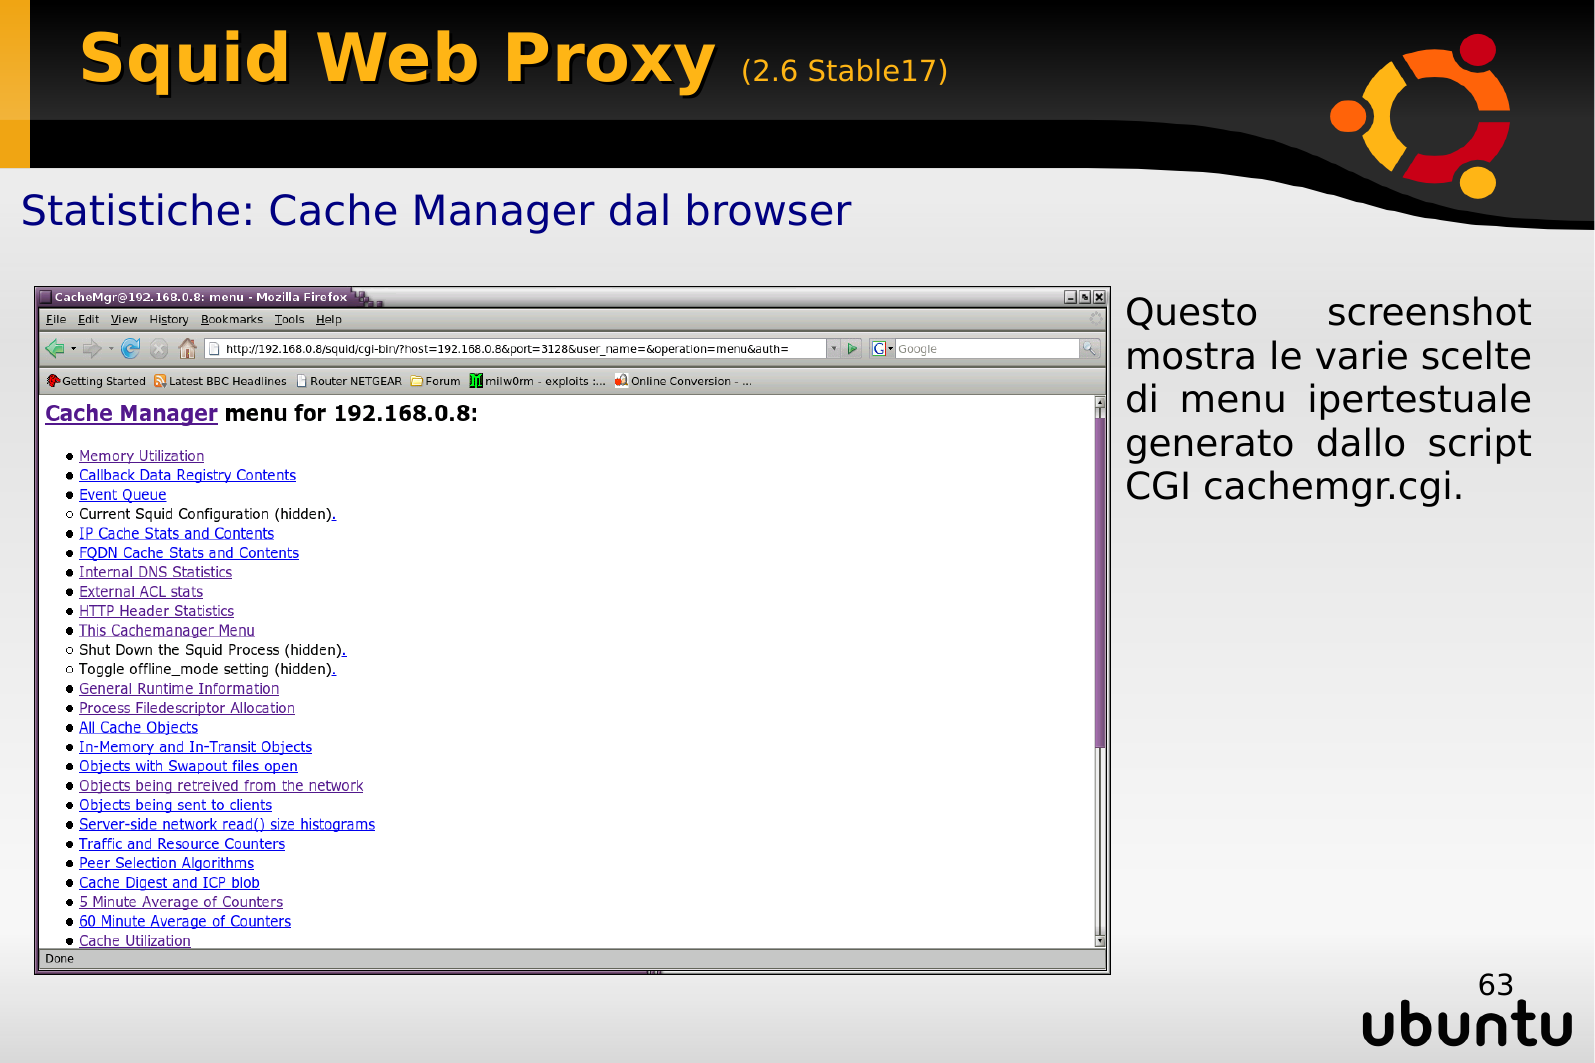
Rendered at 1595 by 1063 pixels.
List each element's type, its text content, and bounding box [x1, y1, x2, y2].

text_box Statistiche: Cache Manager dal browser [17, 178, 1554, 243]
picture [0, 0, 1595, 1063]
text_box Squid Web Proxy (2.6 Stable17) [23, 11, 1004, 105]
text_box Questo screenshot mostra le varie scelte di menu ipertestuale generato dallo script CGI cachemgr.cgi. [1122, 283, 1536, 904]
text_box [59, 285, 1536, 1034]
